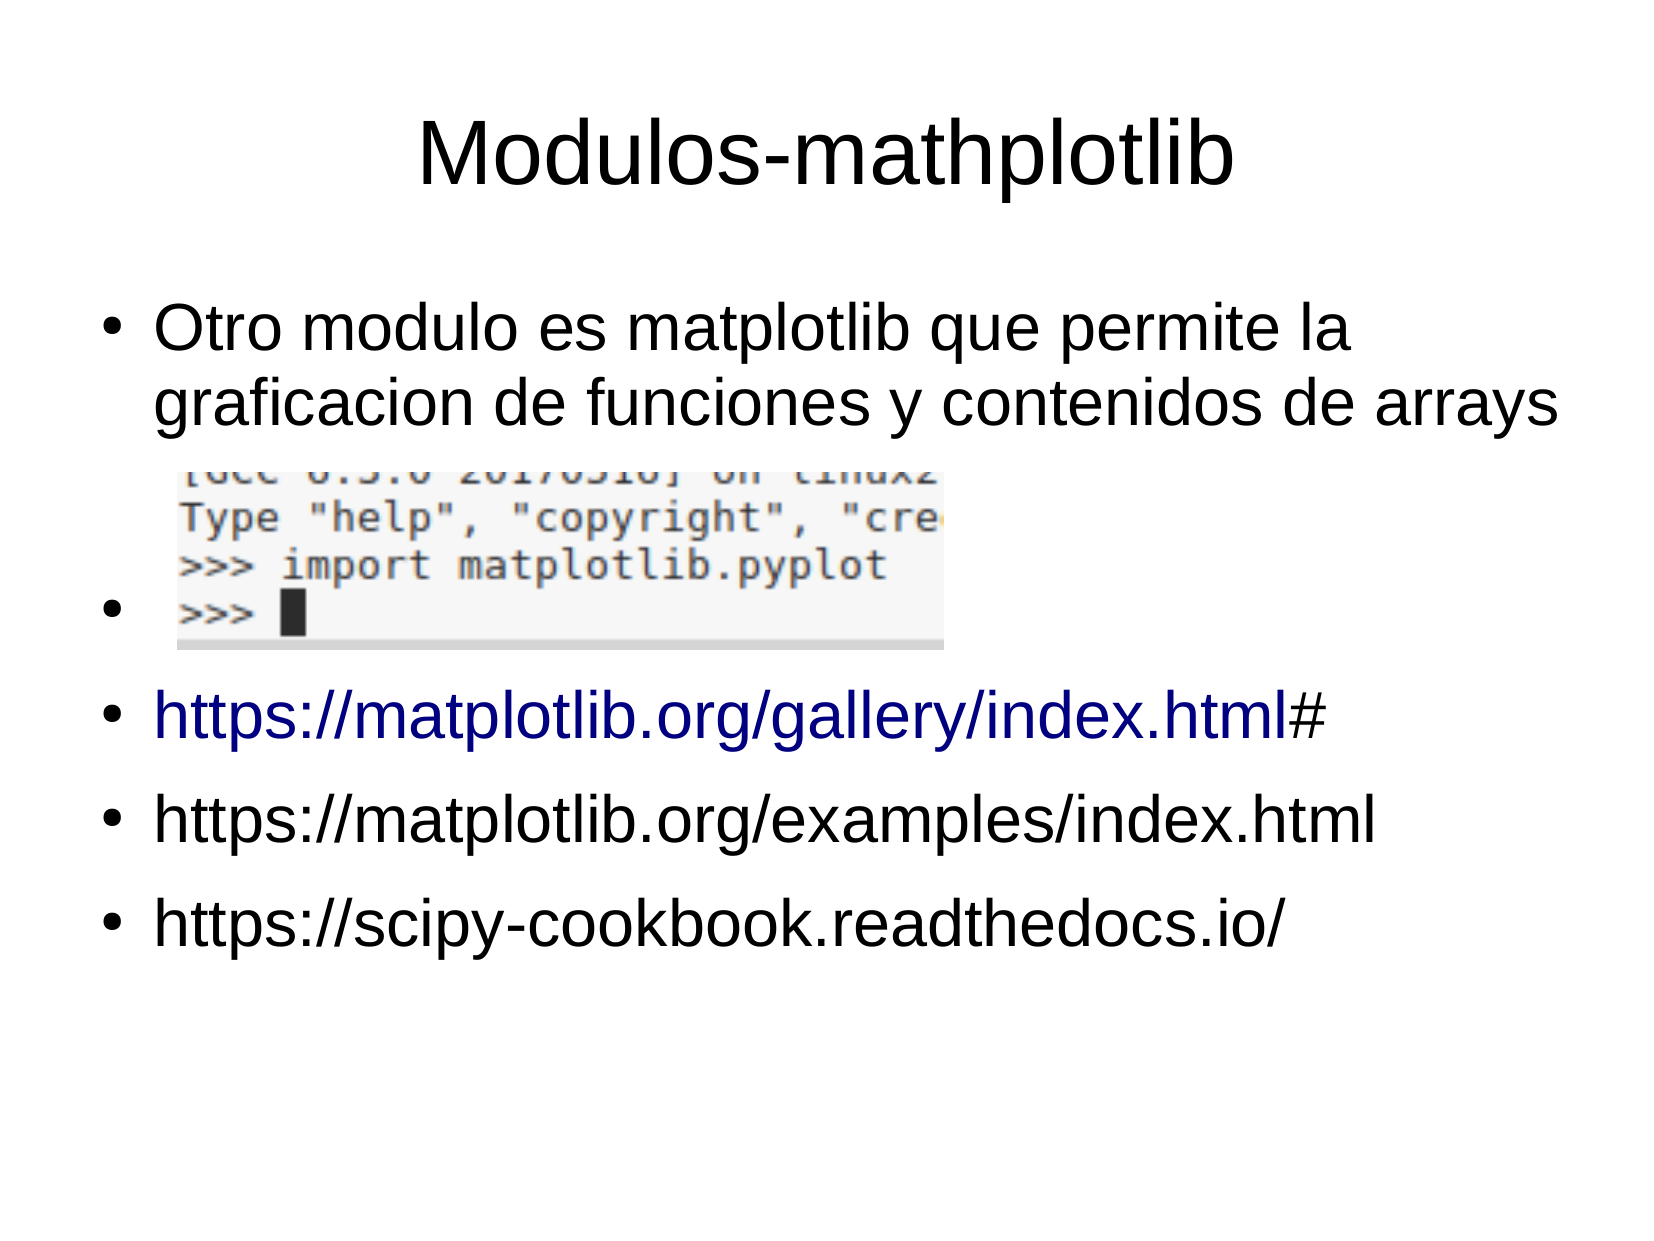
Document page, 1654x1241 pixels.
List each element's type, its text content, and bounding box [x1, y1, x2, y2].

list Otro modulo es matplotlib que permite la graficacion de funciones y contenidos de arrays https://matplotlib.org/gallery/index.html# https://matplotlib.org/examples/index.html https://scipy-cookbook.readthedocs.io/ [82, 290, 1571, 1010]
picture [177, 472, 944, 650]
title Modulos-mathplotlib [82, 49, 1571, 257]
